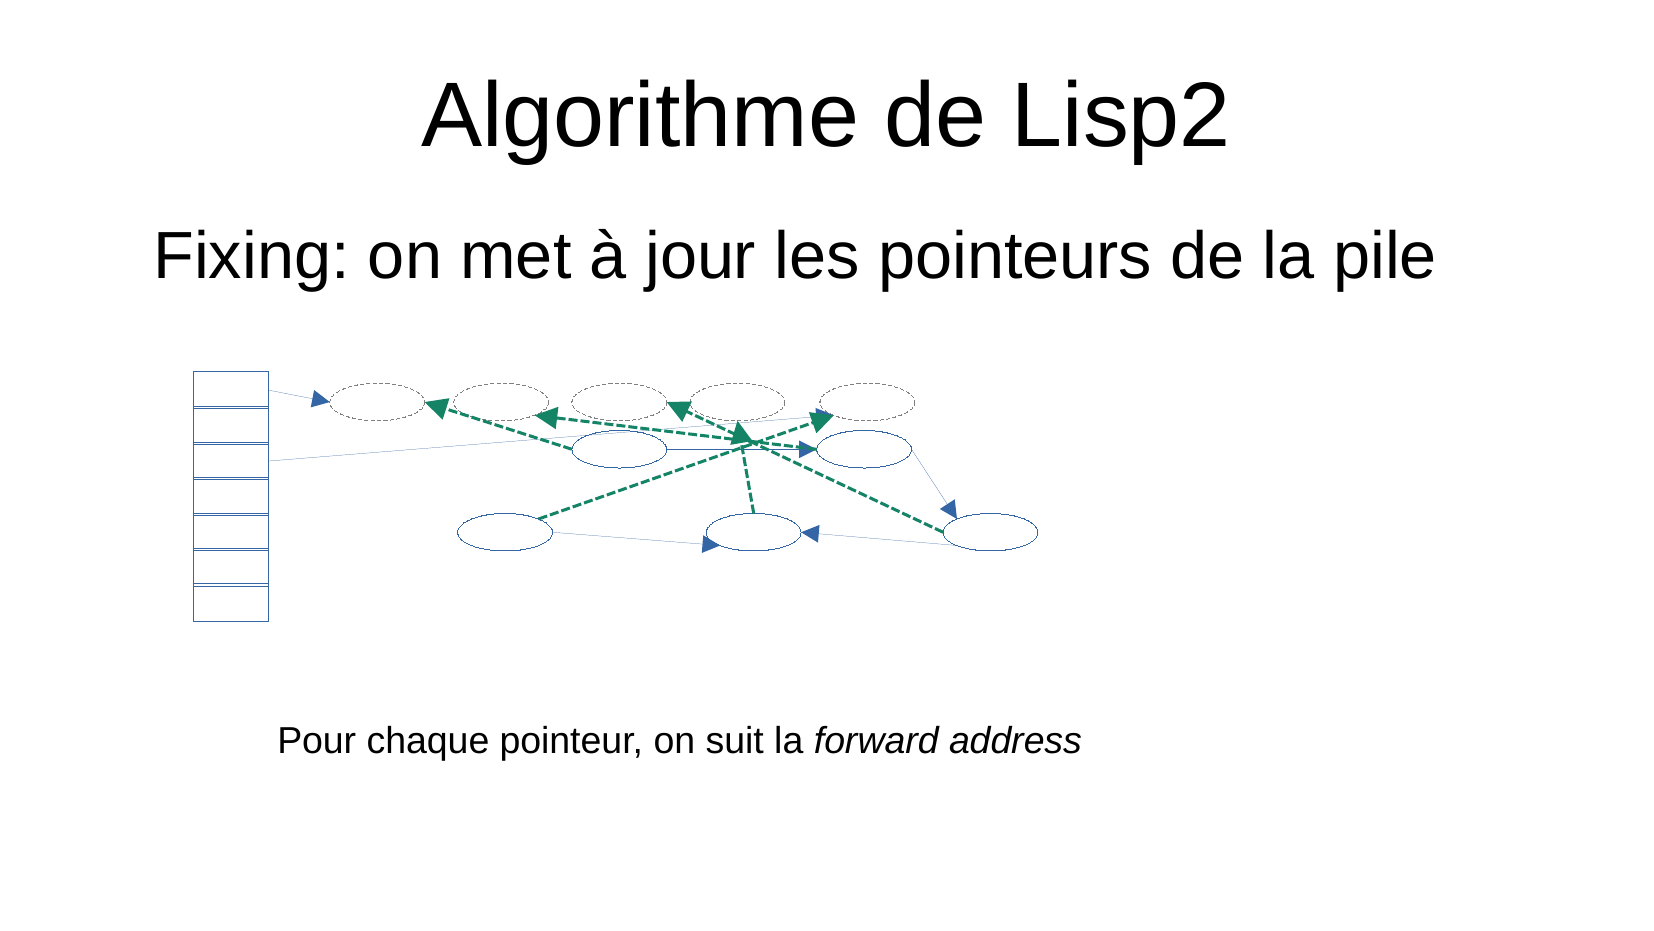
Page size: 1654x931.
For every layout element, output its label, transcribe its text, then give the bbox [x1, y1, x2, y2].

list Fixing: on met à jour les pointeurs de la pile [82, 217, 1571, 301]
text_box Pour chaque pointeur, on suit la forward address [262, 712, 1099, 770]
title Algorithme de Lisp2 [82, 37, 1571, 193]
